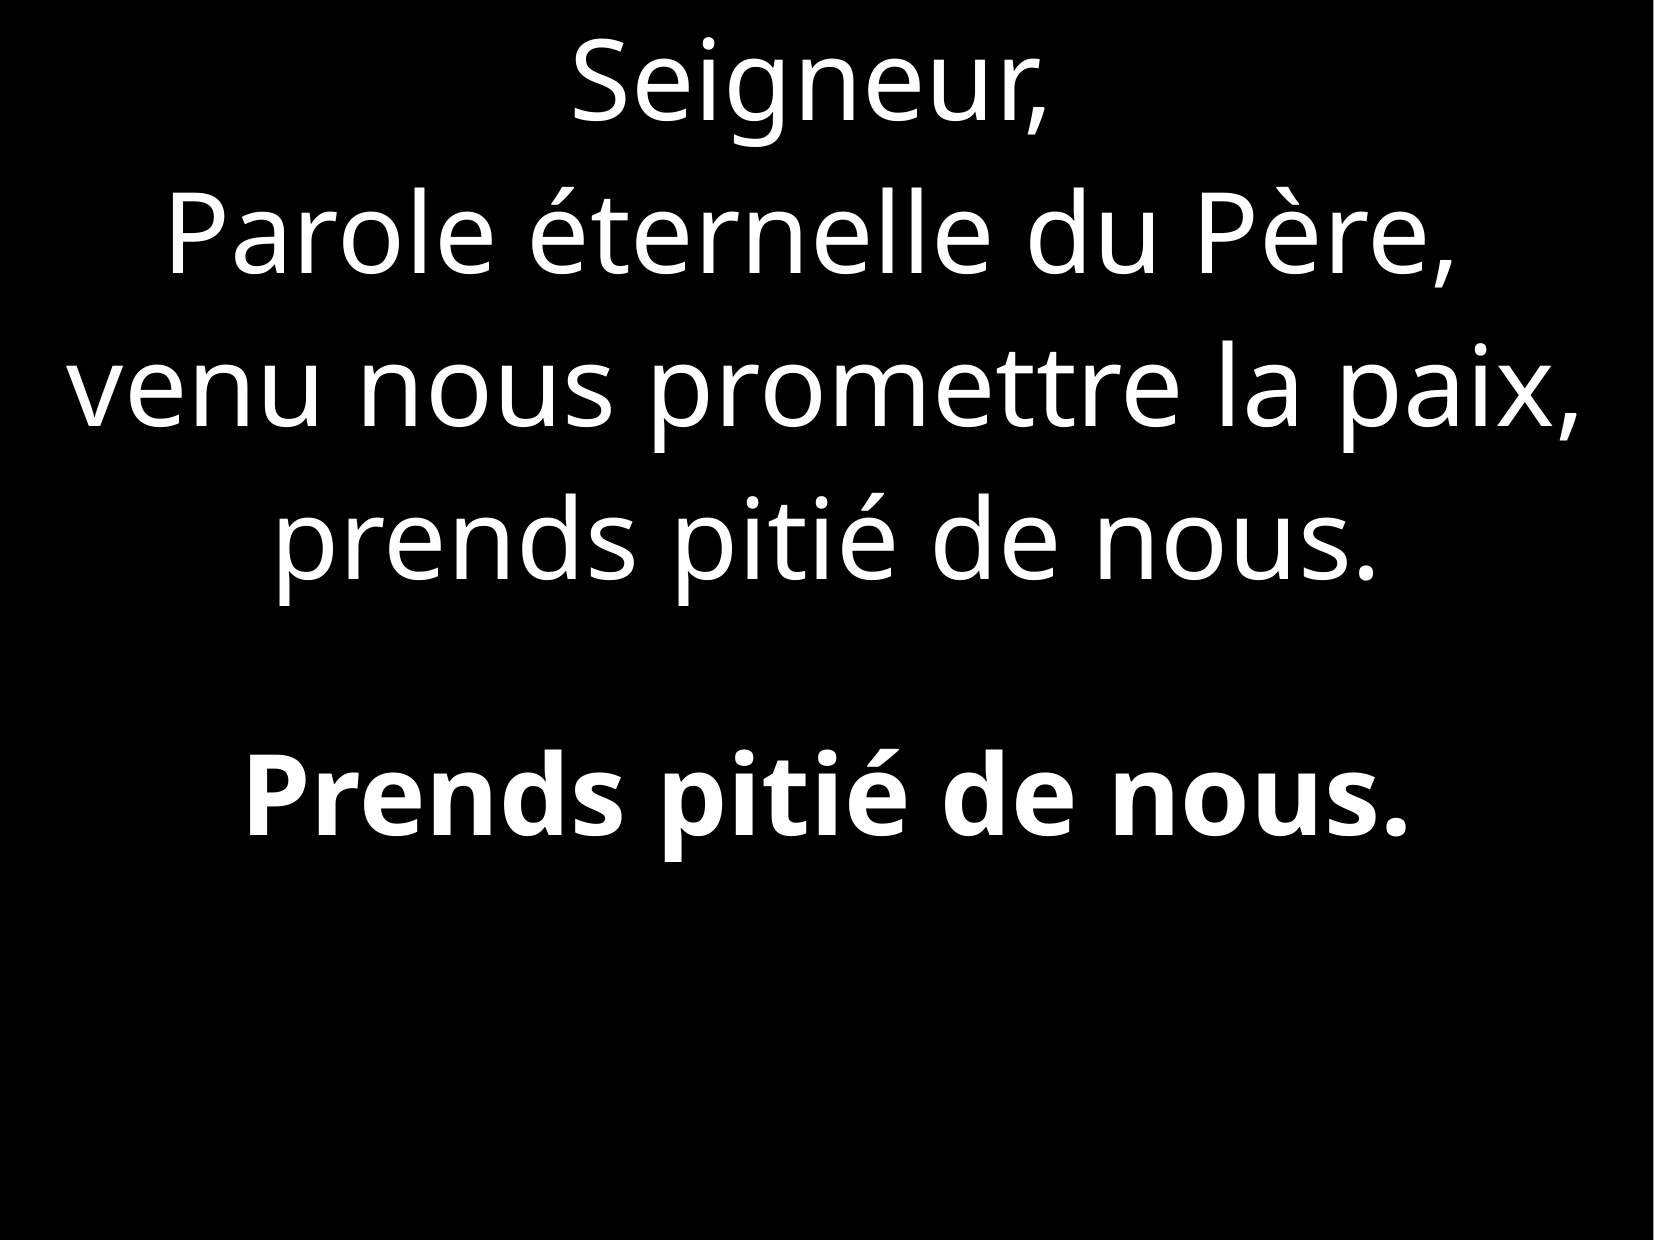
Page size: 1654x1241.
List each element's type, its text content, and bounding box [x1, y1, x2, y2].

list Seigneur, Parole éternelle du Père, venu nous promettre la paix, prends pitié de nous. Prends pitié de nous. [0, 0, 1654, 1050]
